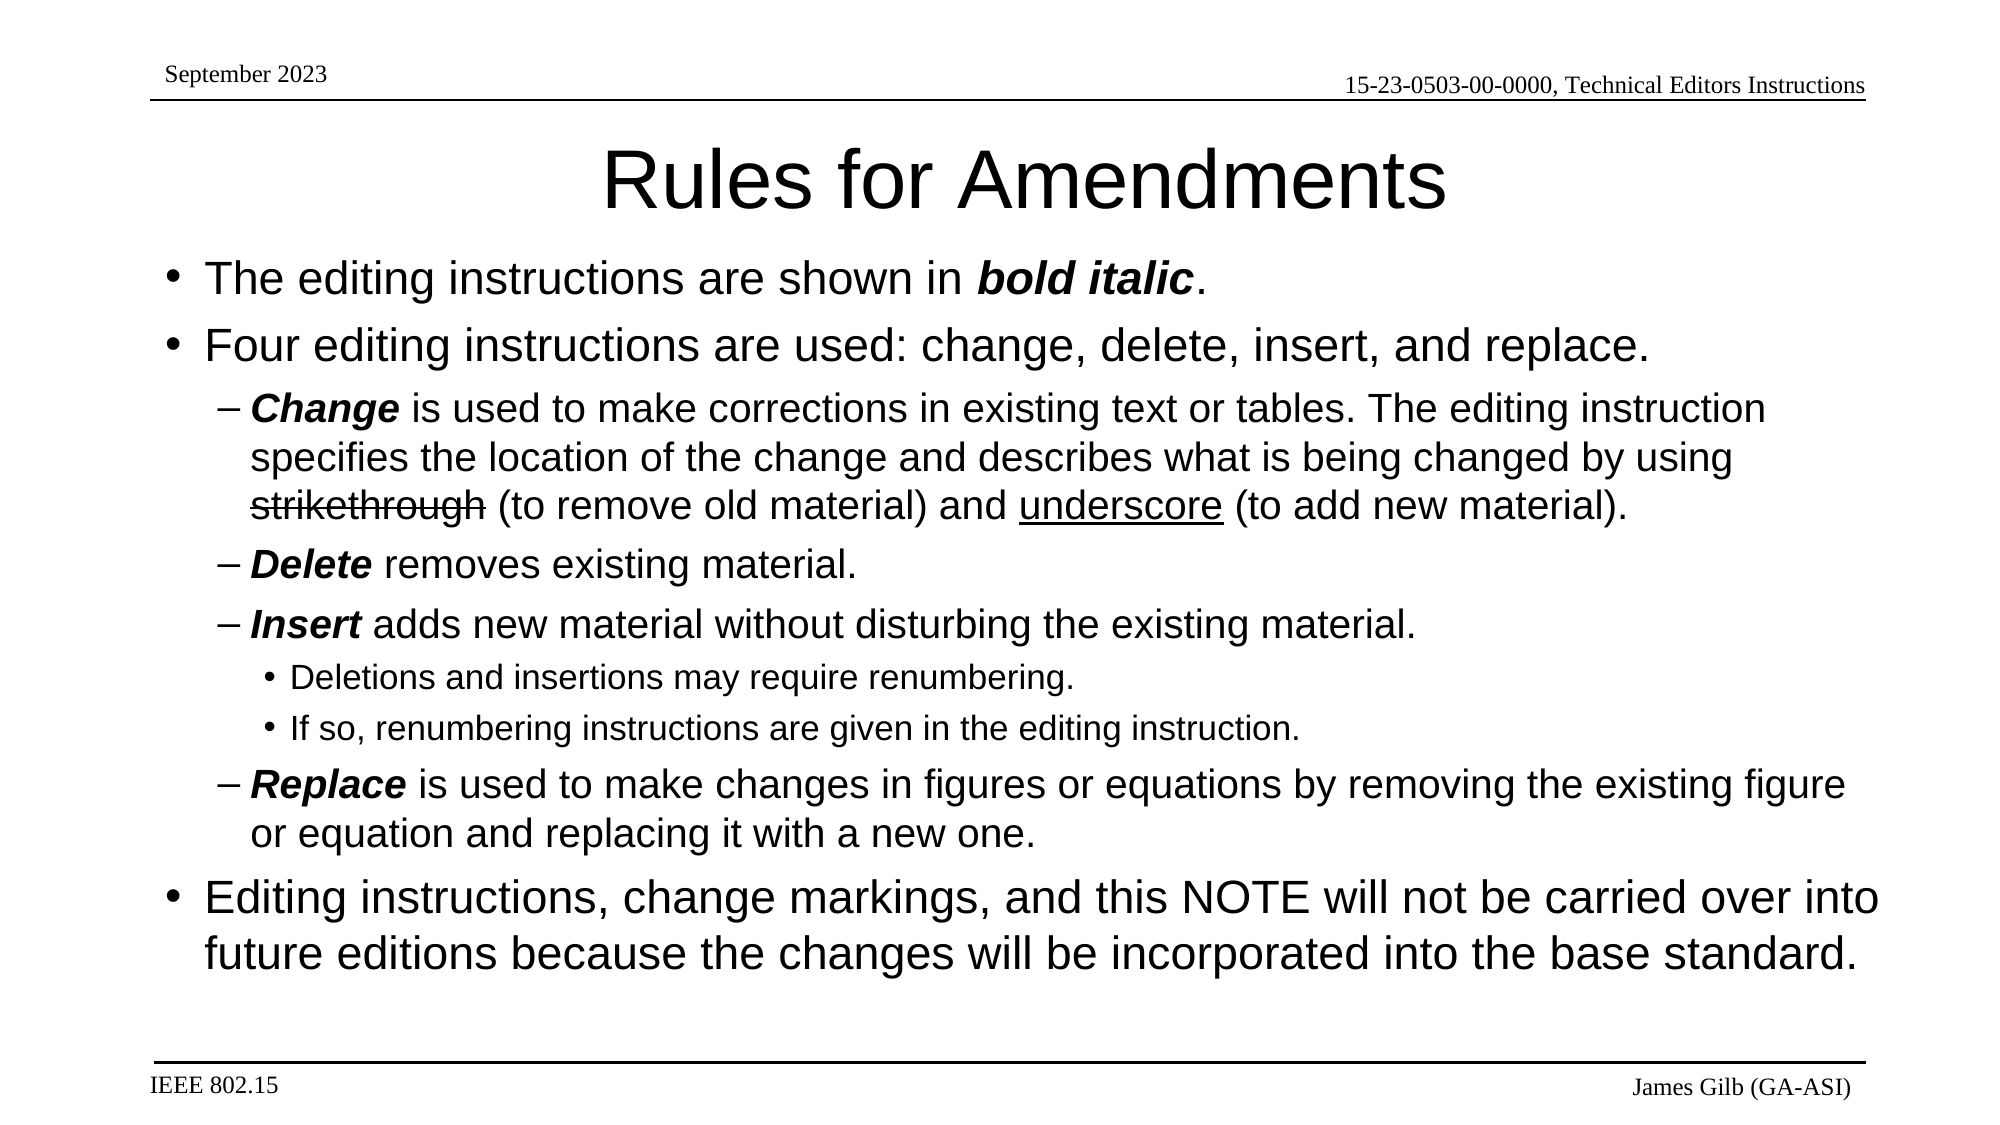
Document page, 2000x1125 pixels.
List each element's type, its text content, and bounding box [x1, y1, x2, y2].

list The editing instructions are shown in bold italic. Four editing instructions are used: change, delete, insert, and replace. Change is used to make corrections in existing text or tables. The editing instruction specifies the location of the change and describes what is being changed by using strikethrough (to remove old material) and underscore (to add new material). Delete removes existing material. Insert adds new material without disturbing the existing material. Deletions and insertions may require renumbering. If so, renumbering instructions are given in the editing instruction. Replace is used to make changes in figures or equations by removing the existing figure or equation and replacing it with a new one. Editing instructions, change markings, and this NOTE will not be carried over into future editions because the changes will be incorporated into the base standard. [150, 239, 1900, 1051]
title Rules for Amendments [149, 112, 1900, 238]
